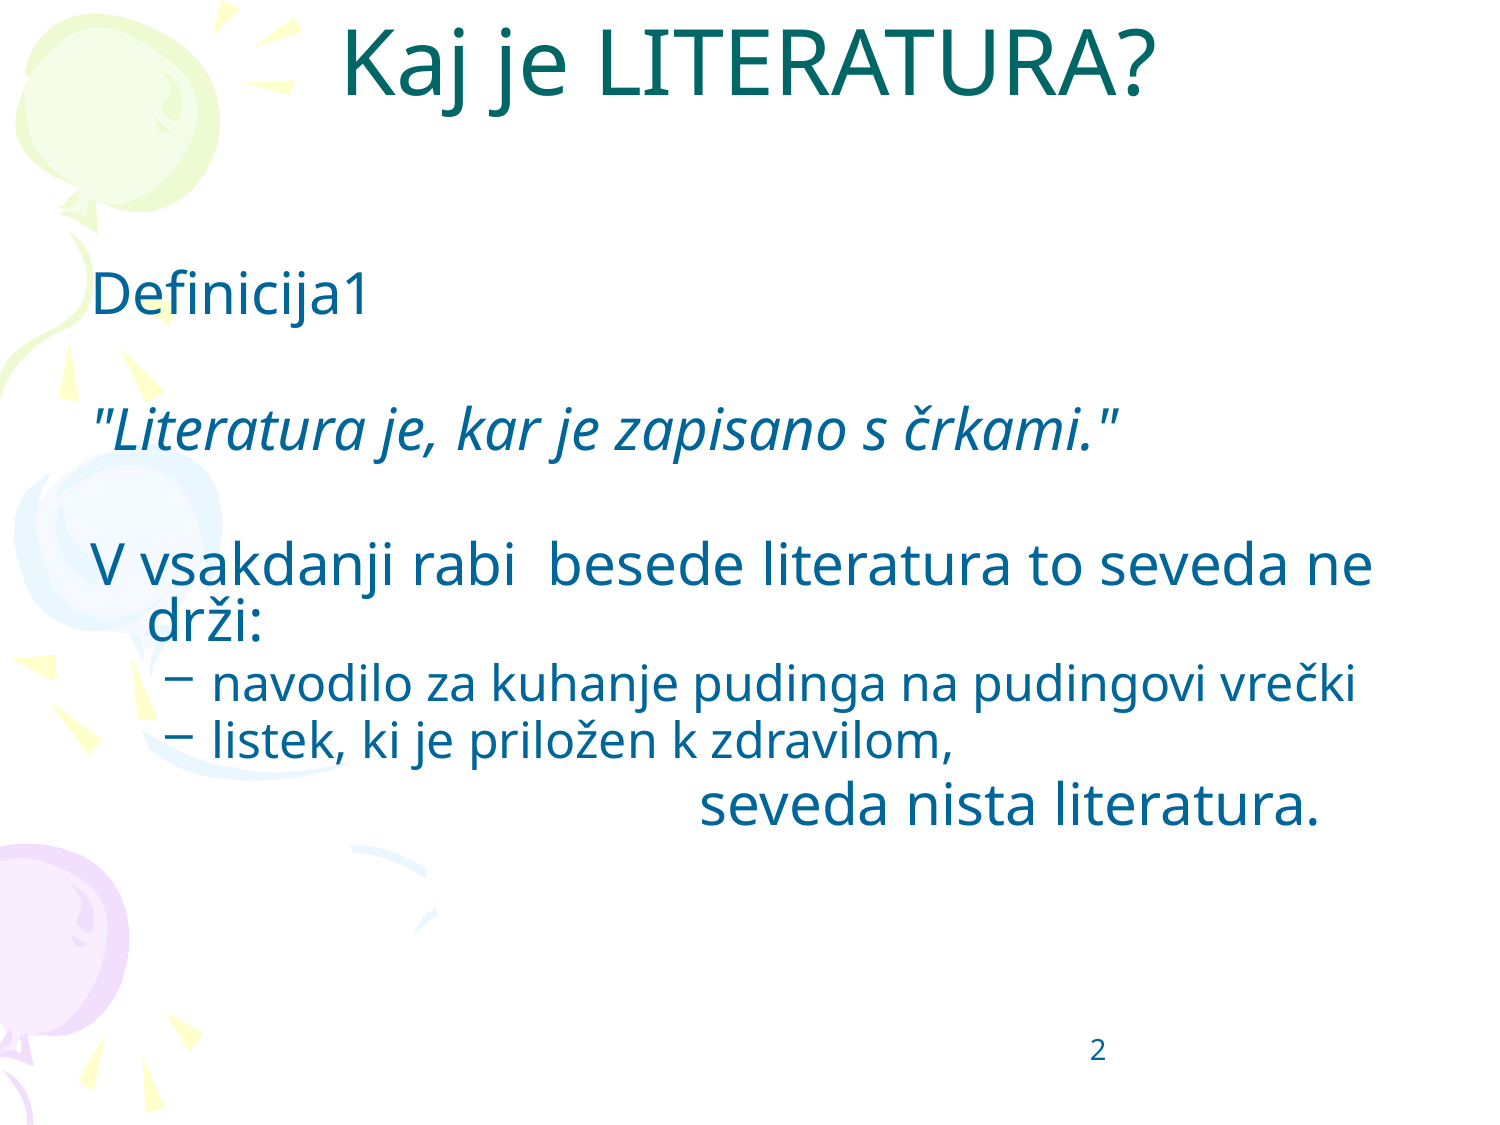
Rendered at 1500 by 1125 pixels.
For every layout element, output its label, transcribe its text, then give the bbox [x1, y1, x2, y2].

list Definicija1 "Literatura je, kar je zapisano s črkami." V vsakdanji rabi besede literatura to seveda ne drži: navodilo za kuhanje pudinga na pudingovi vrečki listek, ki je priložen k zdravilom, seveda nista literatura. [75, 262, 1425, 994]
slide_number <number> [1074, 1024, 1425, 1100]
title Kaj je LITERATURA? [72, 16, 1425, 233]
